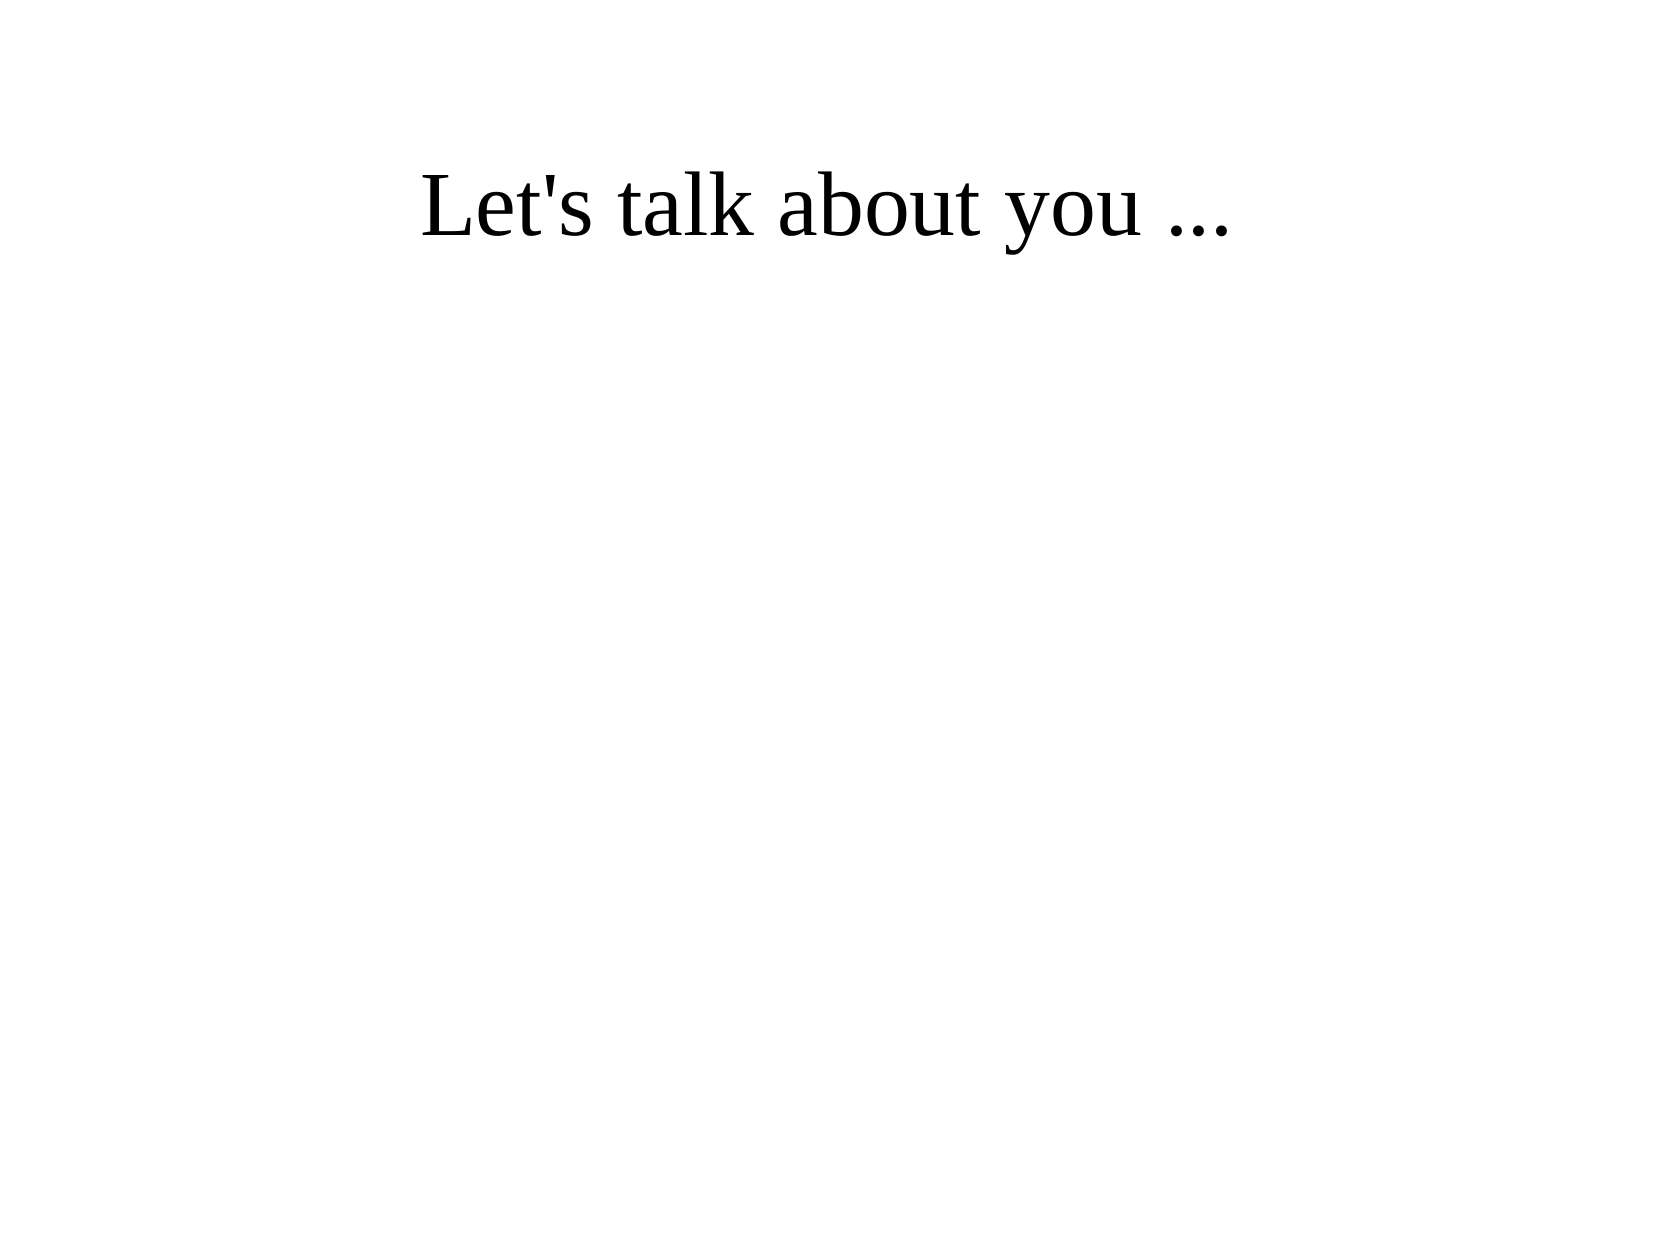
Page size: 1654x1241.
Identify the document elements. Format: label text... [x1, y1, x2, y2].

title Let's talk about you ... [121, 102, 1534, 311]
